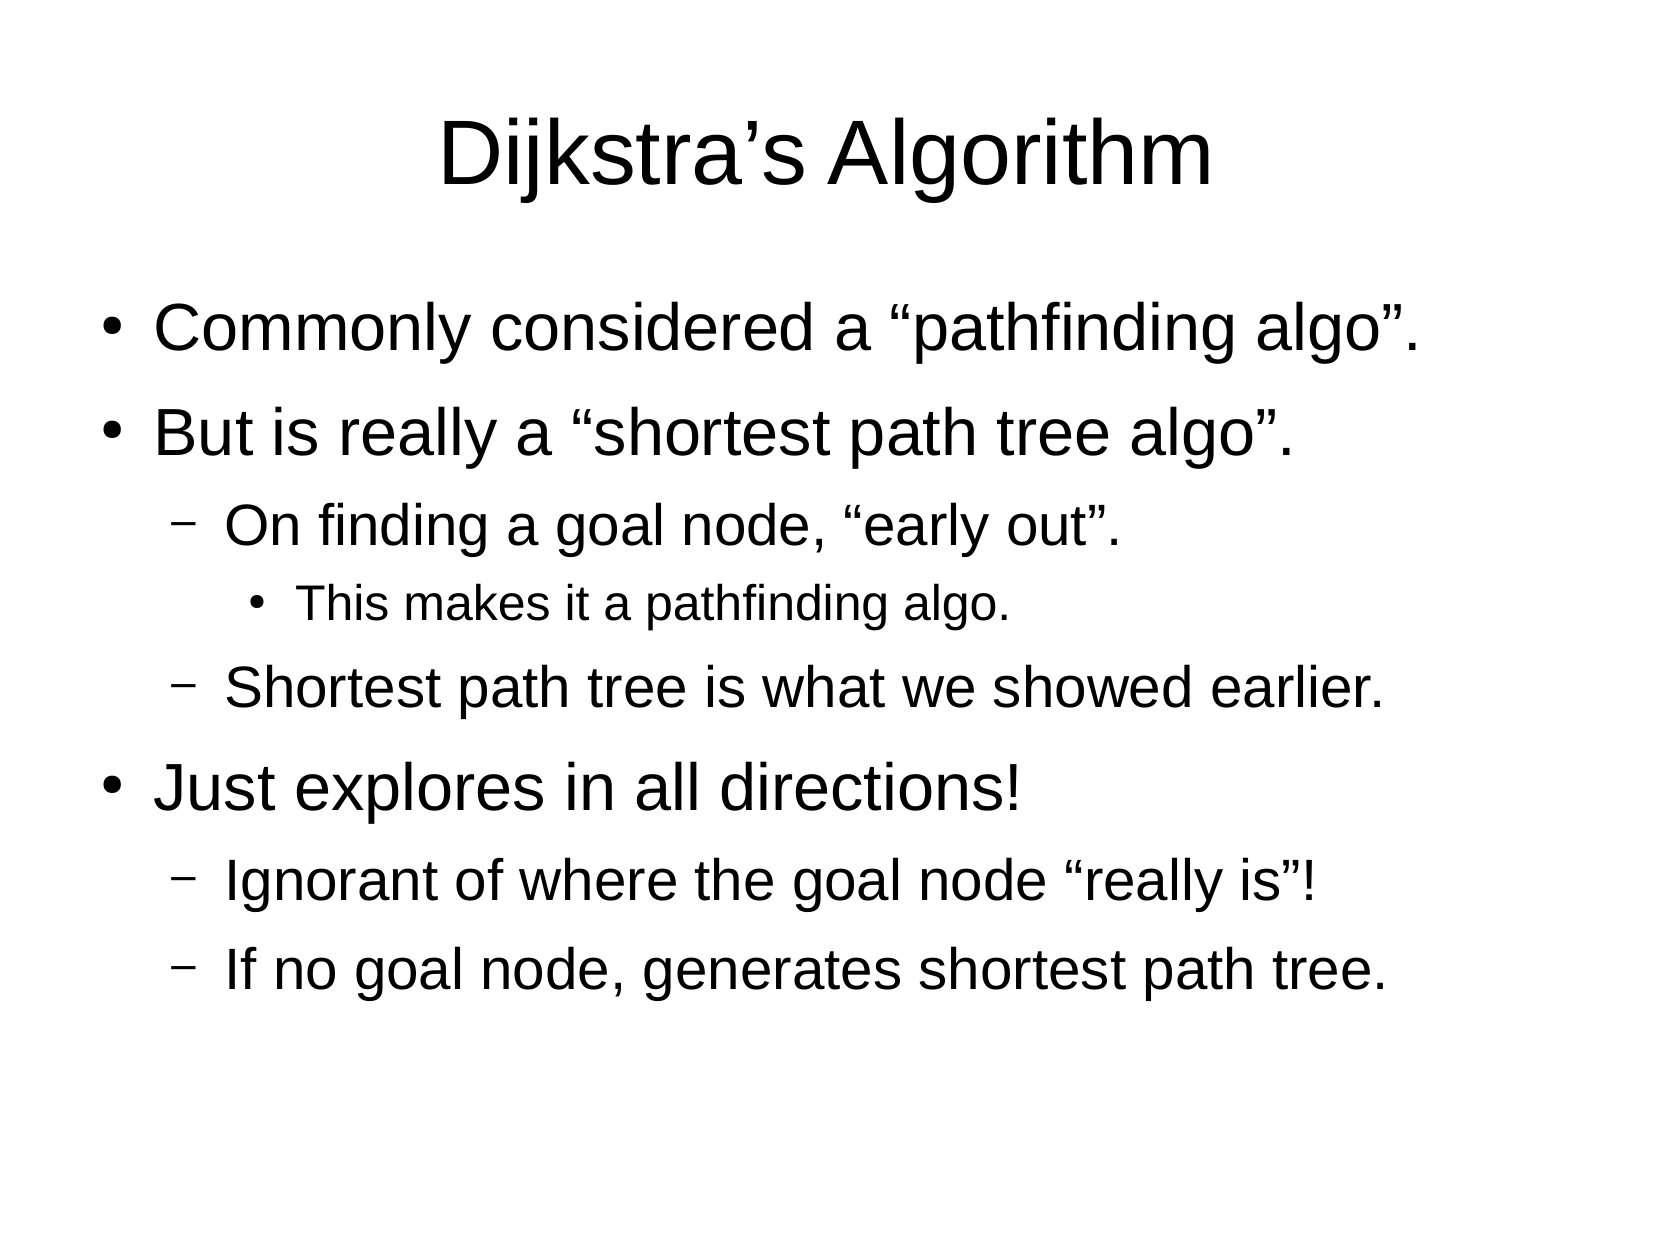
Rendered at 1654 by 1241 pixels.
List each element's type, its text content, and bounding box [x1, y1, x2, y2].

title Dijkstra’s Algorithm [82, 49, 1571, 257]
list Commonly considered a “pathfinding algo”. But is really a “shortest path tree algo”. On finding a goal node, “early out”. This makes it a pathfinding algo. Shortest path tree is what we showed earlier. Just explores in all directions! Ignorant of where the goal node “really is”! If no goal node, generates shortest path tree. [82, 290, 1571, 1010]
